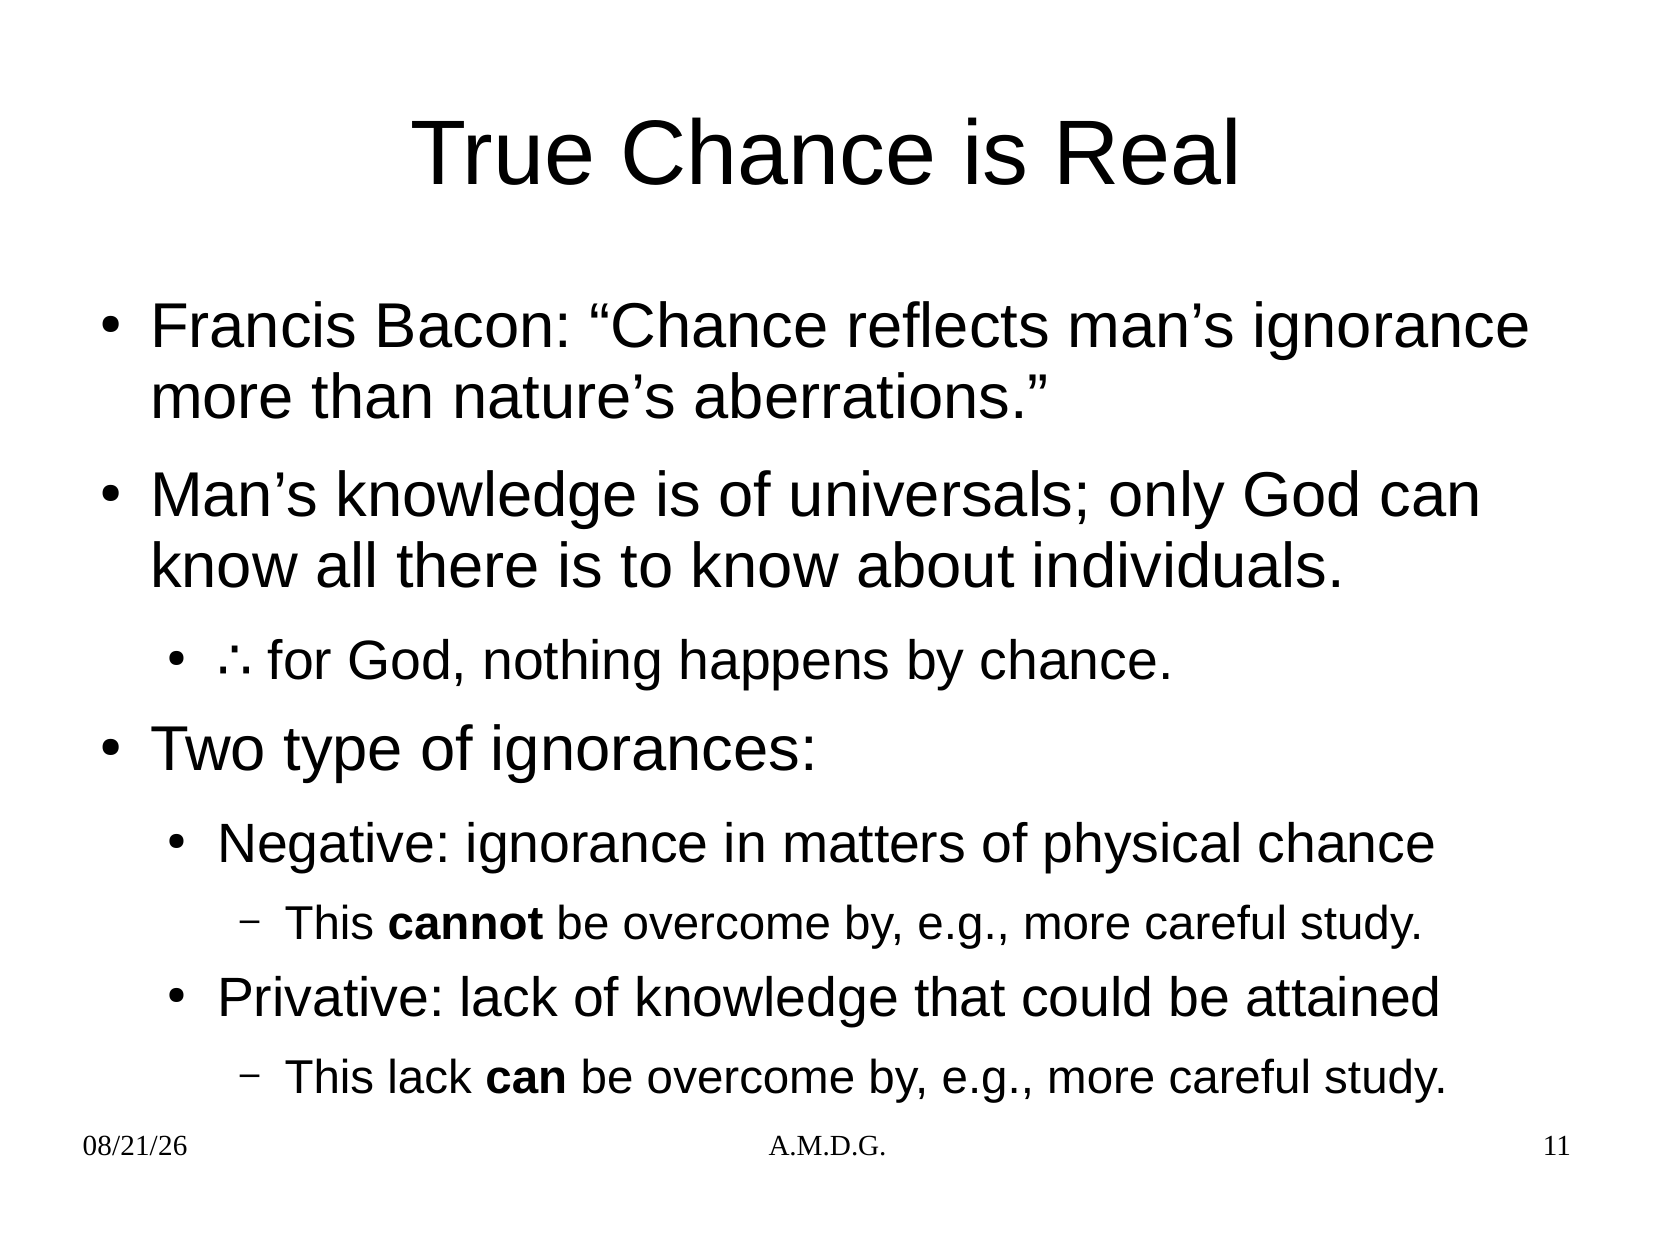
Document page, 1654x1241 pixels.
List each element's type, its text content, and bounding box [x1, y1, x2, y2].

title True Chance is Real [82, 49, 1571, 257]
list Francis Bacon: “Chance reflects man’s ignorance more than nature’s aberrations.” Man’s knowledge is of universals; only God can know all there is to know about individuals. ∴ for God, nothing happens by chance. Two type of ignorances: Negative: ignorance in matters of physical chance This cannot be overcome by, e.g., more careful study. Privative: lack of knowledge that could be attained This lack can be overcome by, e.g., more careful study. [82, 290, 1571, 1109]
